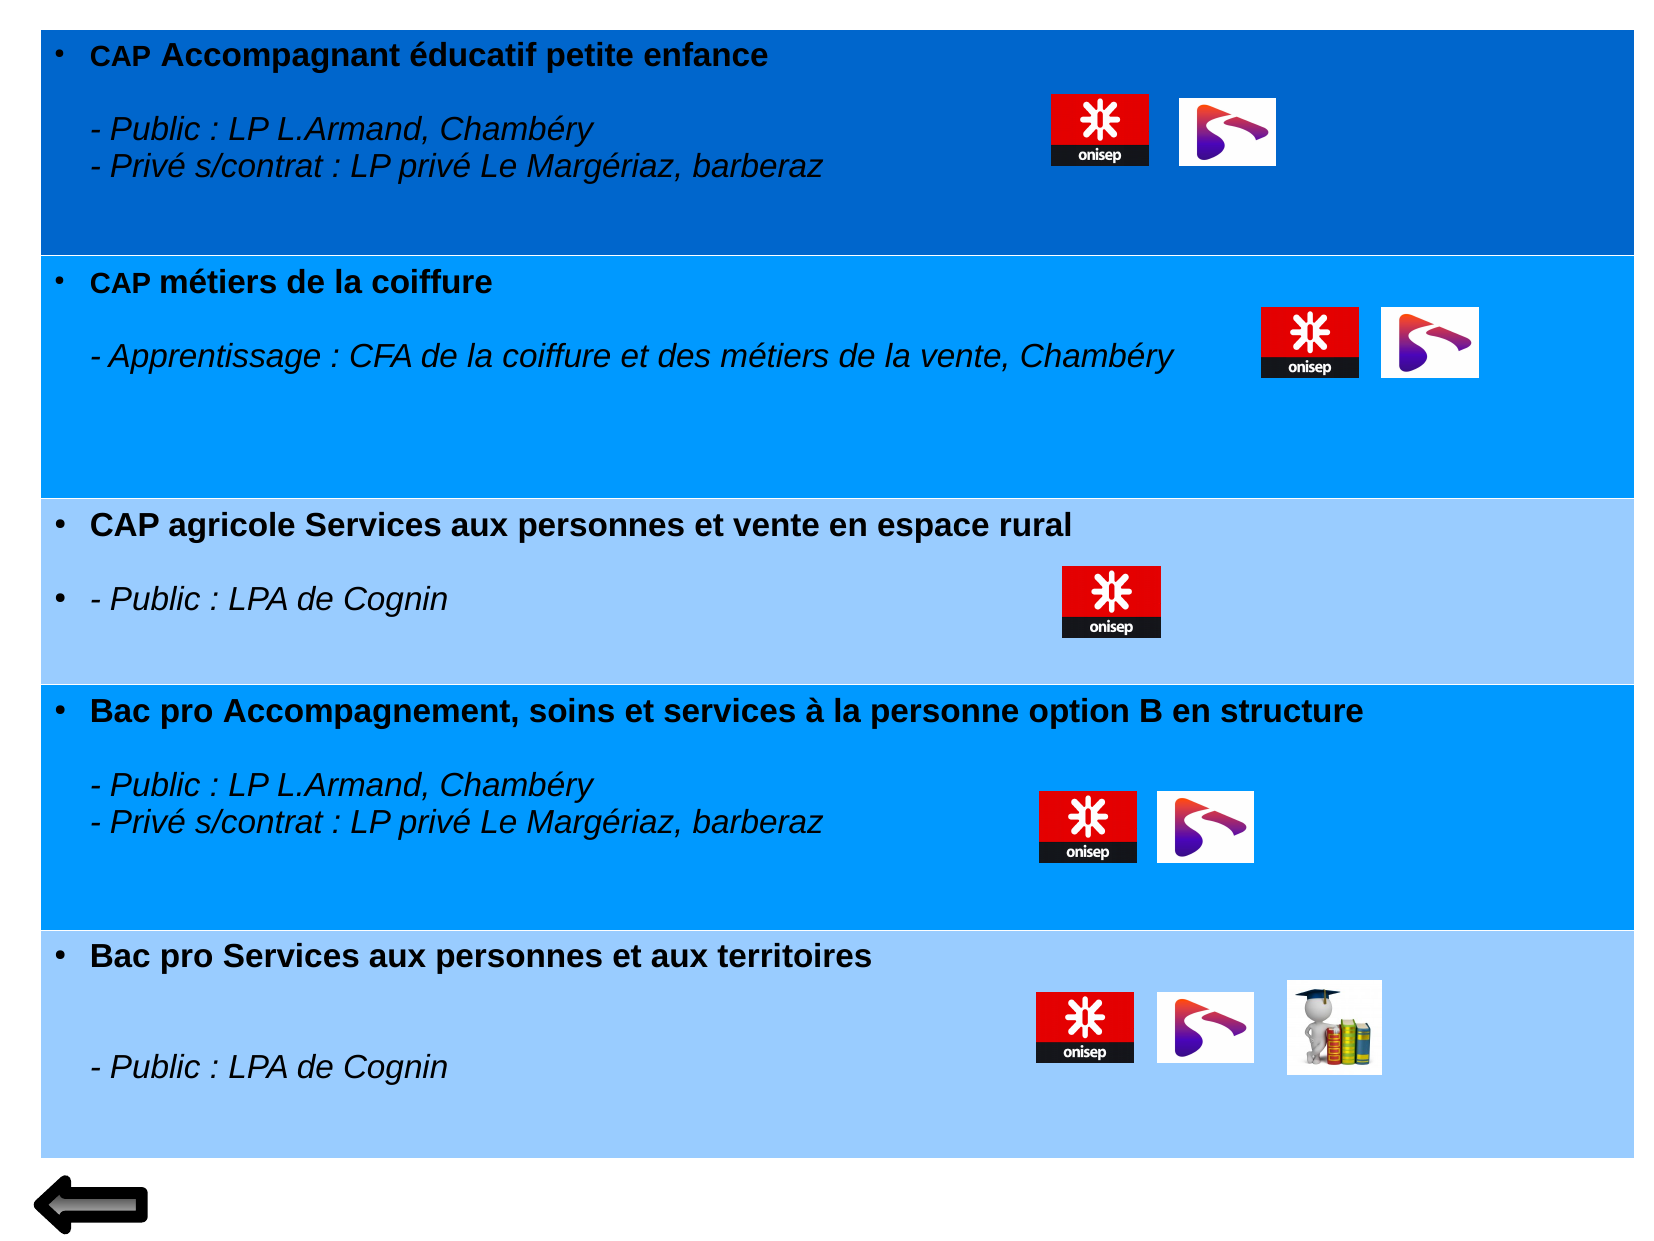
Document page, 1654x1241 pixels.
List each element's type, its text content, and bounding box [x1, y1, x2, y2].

picture [1381, 307, 1479, 378]
picture [1157, 791, 1254, 863]
picture [1287, 980, 1382, 1075]
picture [1157, 992, 1254, 1063]
picture [1036, 992, 1134, 1063]
picture [1179, 98, 1276, 166]
table_cell CAP agricole Services aux personnes et vente en espace rural - Public : LPA de Cognin [41, 499, 1634, 684]
picture [1039, 791, 1137, 863]
table_cell Bac pro Services aux personnes et aux territoires - Public : LPA de Cognin [41, 931, 1634, 1158]
picture [1261, 307, 1359, 378]
table_cell Bac pro Accompagnement, soins et services à la personne option B en structure - Public : LP L.Armand, Chambéry - Privé s/contrat : LP privé Le Margériaz, barberaz [41, 685, 1634, 930]
picture [1051, 94, 1149, 166]
table_cell CAP métiers de la coiffure - Apprentissage : CFA de la coiffure et des métiers de la vente, Chambéry [41, 256, 1634, 498]
table_header CAP Accompagnant éducatif petite enfance - Public : LP L.Armand, Chambéry - Privé s/contrat : LP privé Le Margériaz, barberaz [41, 30, 1634, 255]
picture [1062, 566, 1161, 638]
